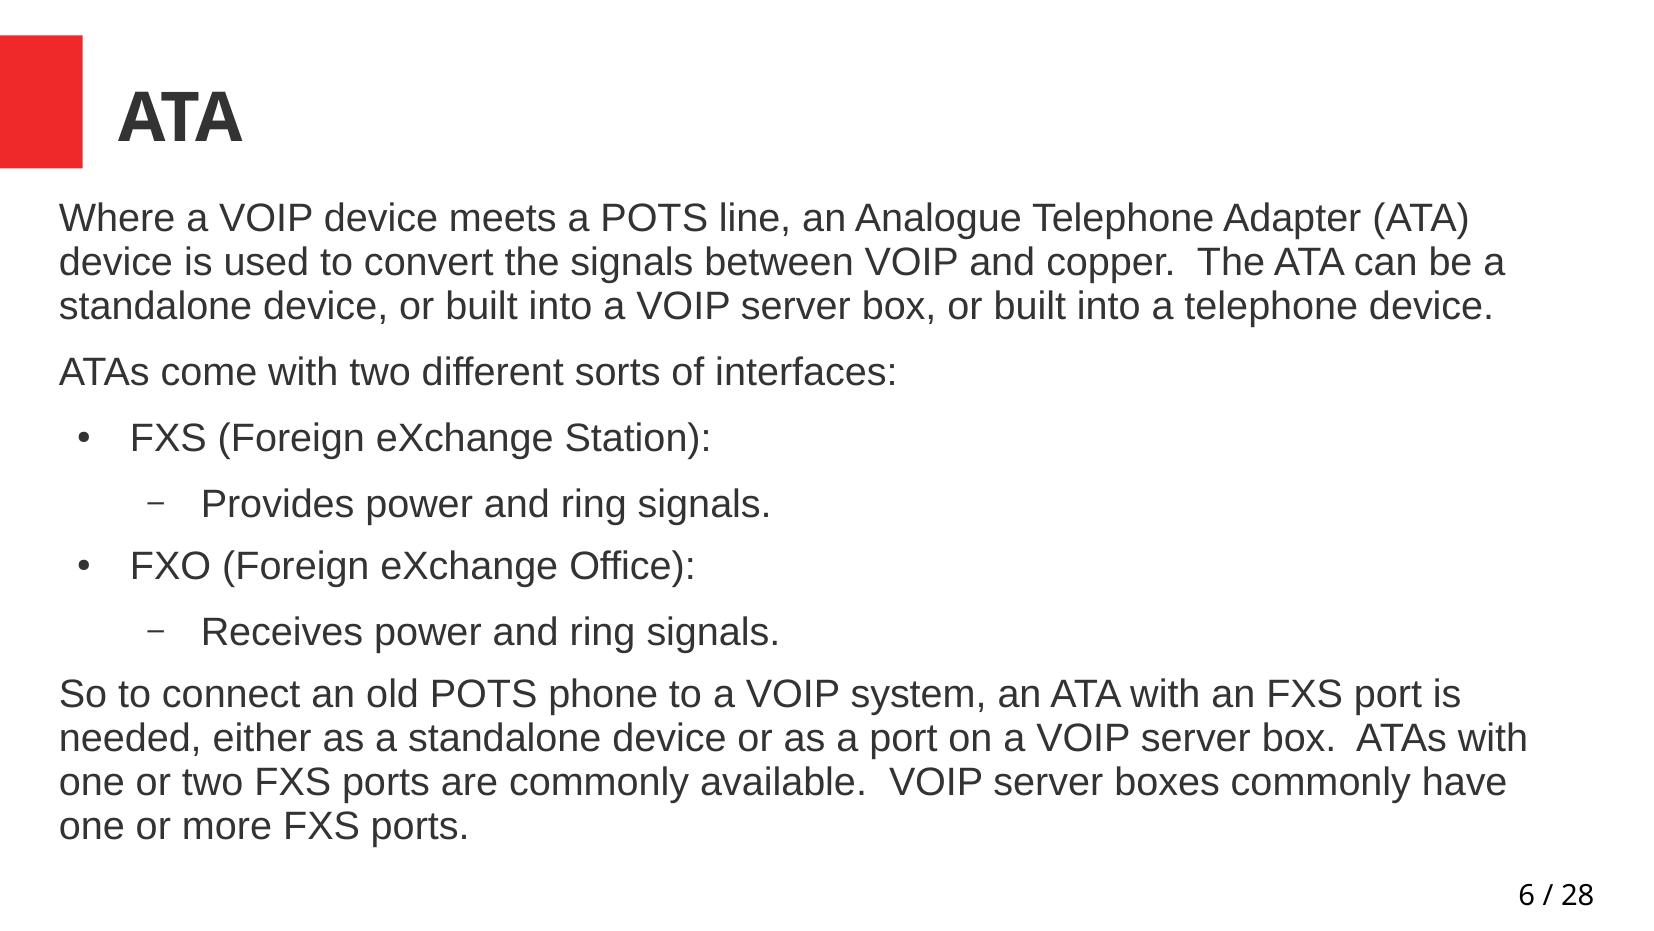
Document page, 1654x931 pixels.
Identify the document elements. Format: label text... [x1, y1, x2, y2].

list Where a VOIP device meets a POTS line, an Analogue Telephone Adapter (ATA) device is used to convert the signals between VOIP and copper. The ATA can be a standalone device, or built into a VOIP server box, or built into a telephone device. ATAs come with two different sorts of interfaces: FXS (Foreign eXchange Station): Provides power and ring signals. FXO (Foreign eXchange Office): Receives power and ring signals. So to connect an old POTS phone to a VOIP system, an ATA with an FXS port is needed, either as a standalone device or as a port on a VOIP server box. ATAs with one or two FXS ports are commonly available. VOIP server boxes commonly have one or more FXS ports. [59, 195, 1583, 827]
title ATA [118, 37, 1571, 193]
